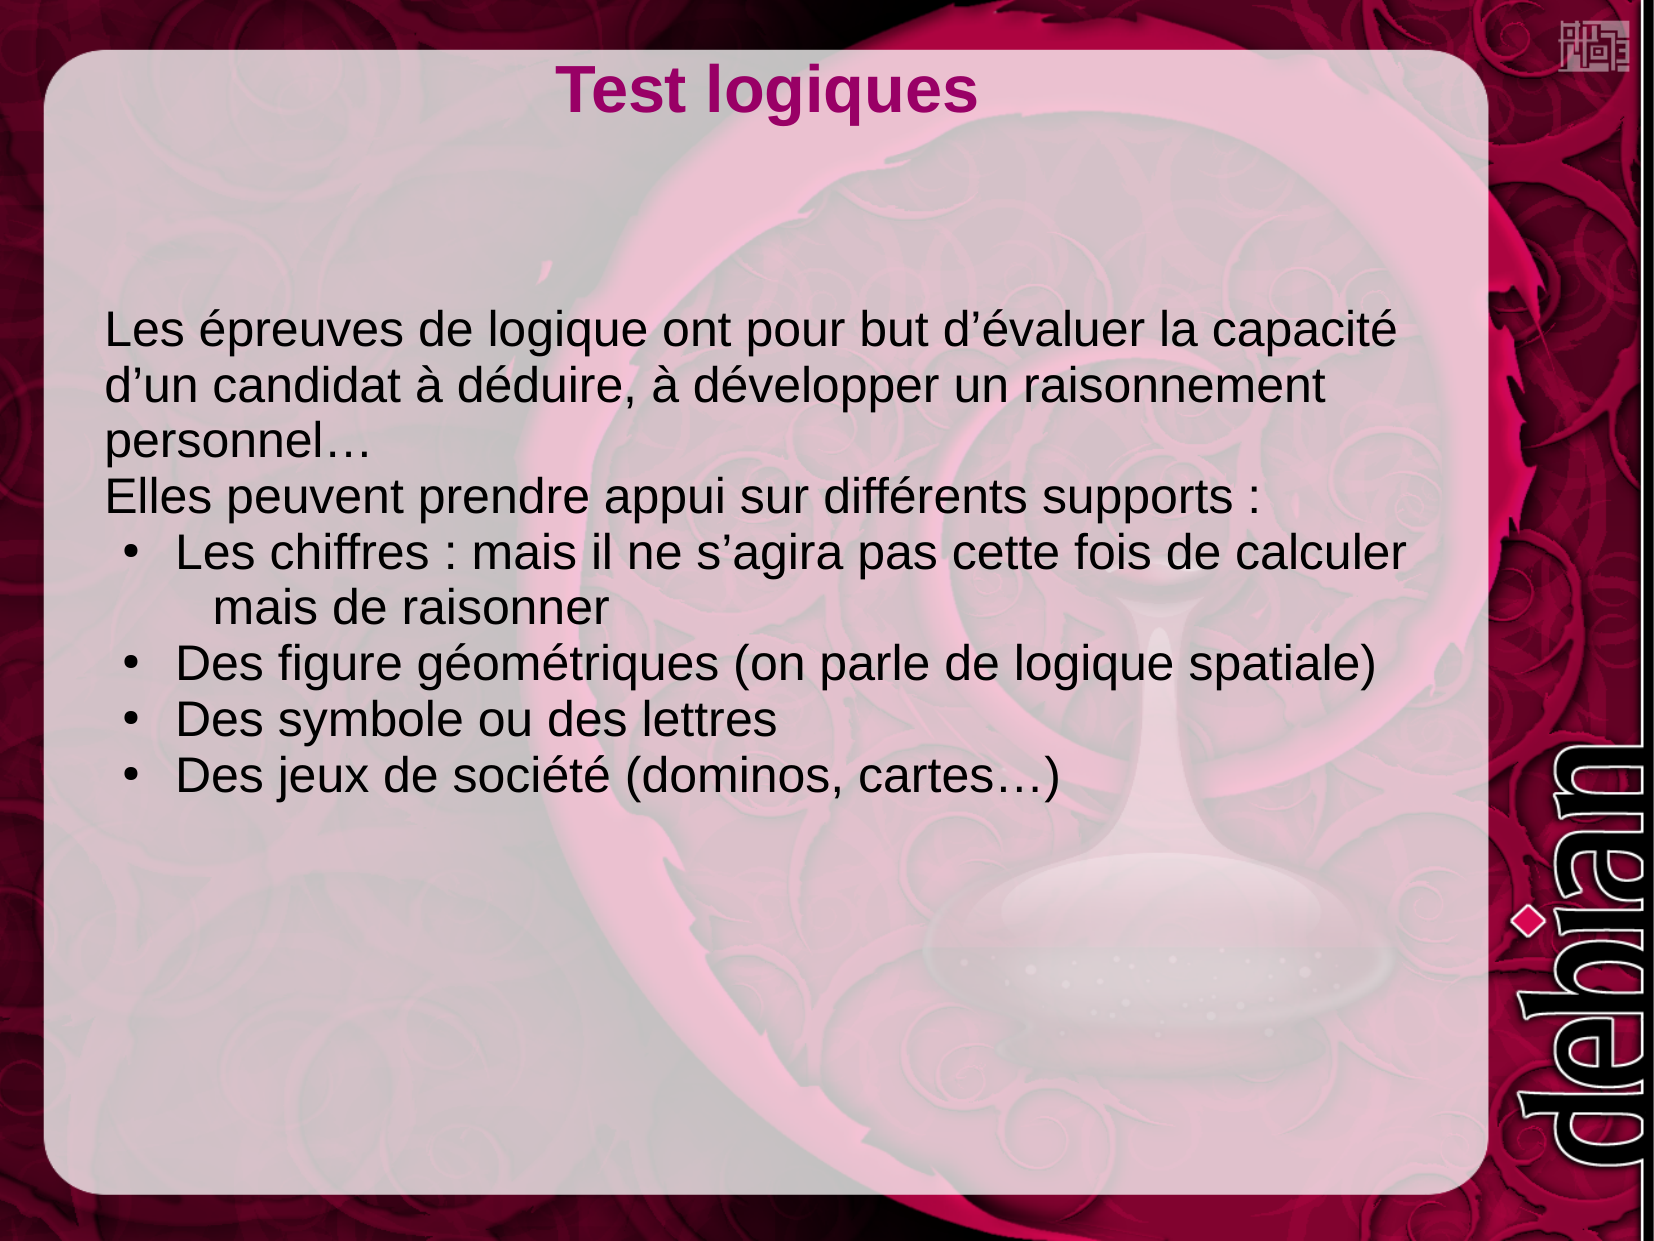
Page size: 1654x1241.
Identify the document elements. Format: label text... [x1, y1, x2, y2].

text_box Les épreuves de logique ont pour but d’évaluer la capacité d’un candidat à déduire, à développer un raisonnement personnel… Elles peuvent prendre appui sur différents supports : Les chiffres : mais il ne s’agira pas cette fois de calculer mais de raisonner Des figure géométriques (on parle de logique spatiale) Des symbole ou des lettres Des jeux de société (dominos, cartes…) [89, 293, 1453, 958]
picture [0, 0, 1654, 1241]
title Test logiques [59, 49, 1477, 130]
